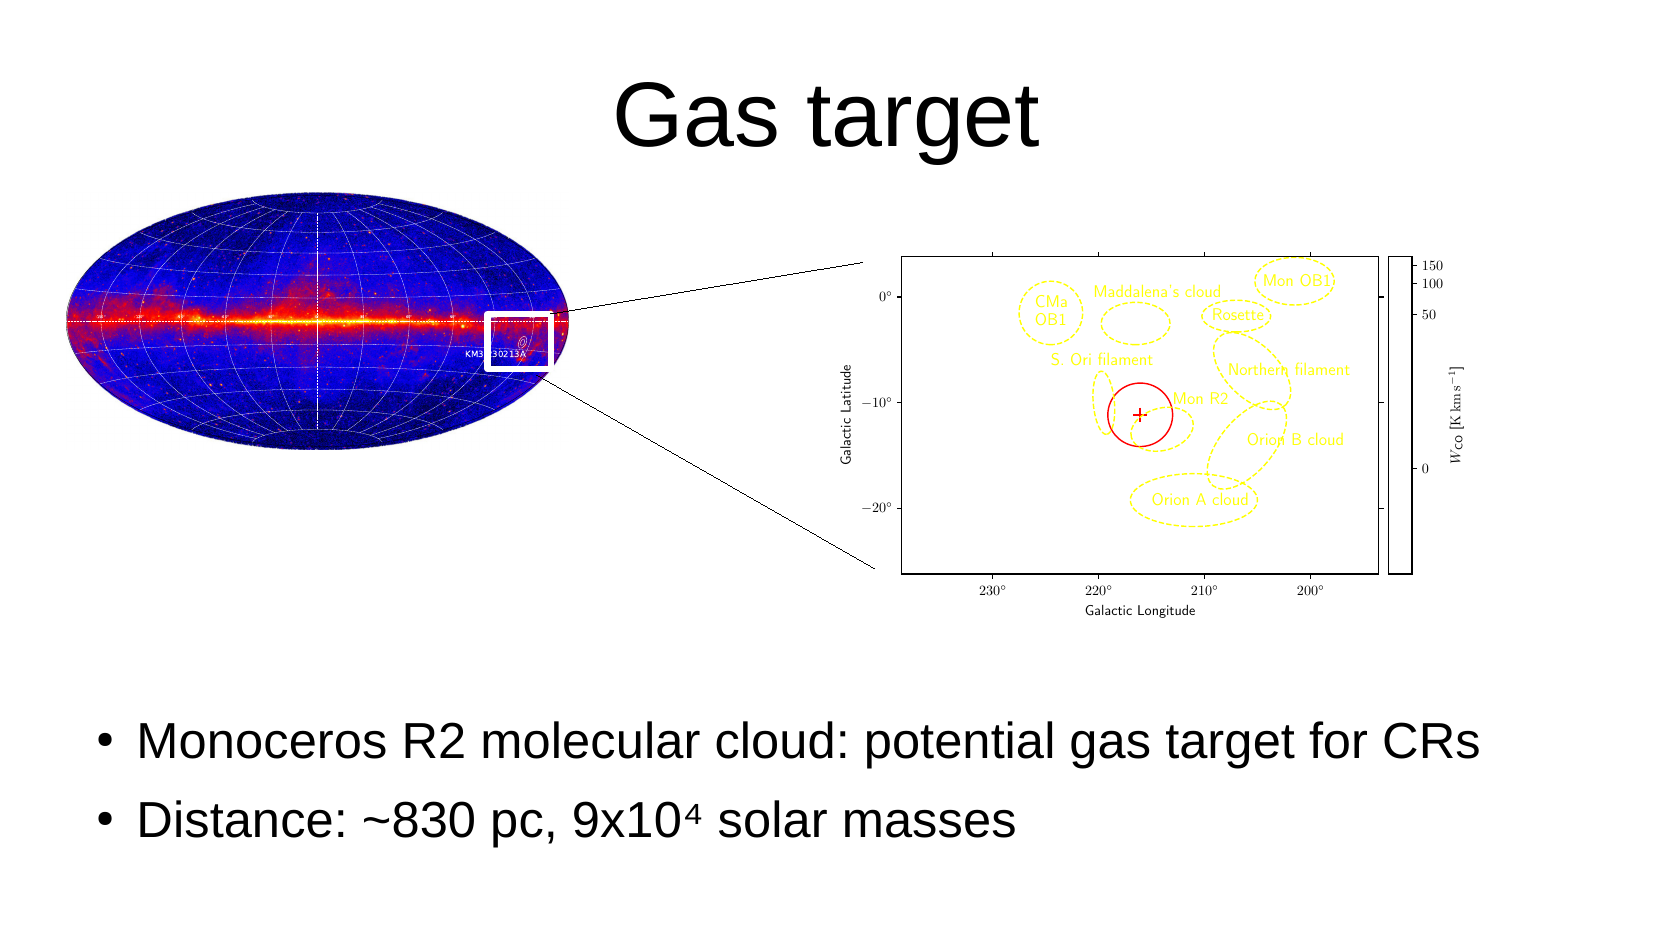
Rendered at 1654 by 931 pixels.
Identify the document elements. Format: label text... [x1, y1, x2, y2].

picture [825, 192, 1480, 683]
list Monoceros R2 molecular cloud: potential gas target for CRs Distance: ~830 pc, 9x10⁴ solar masses [82, 712, 1571, 852]
picture [66, 192, 569, 451]
title Gas target [82, 37, 1571, 193]
